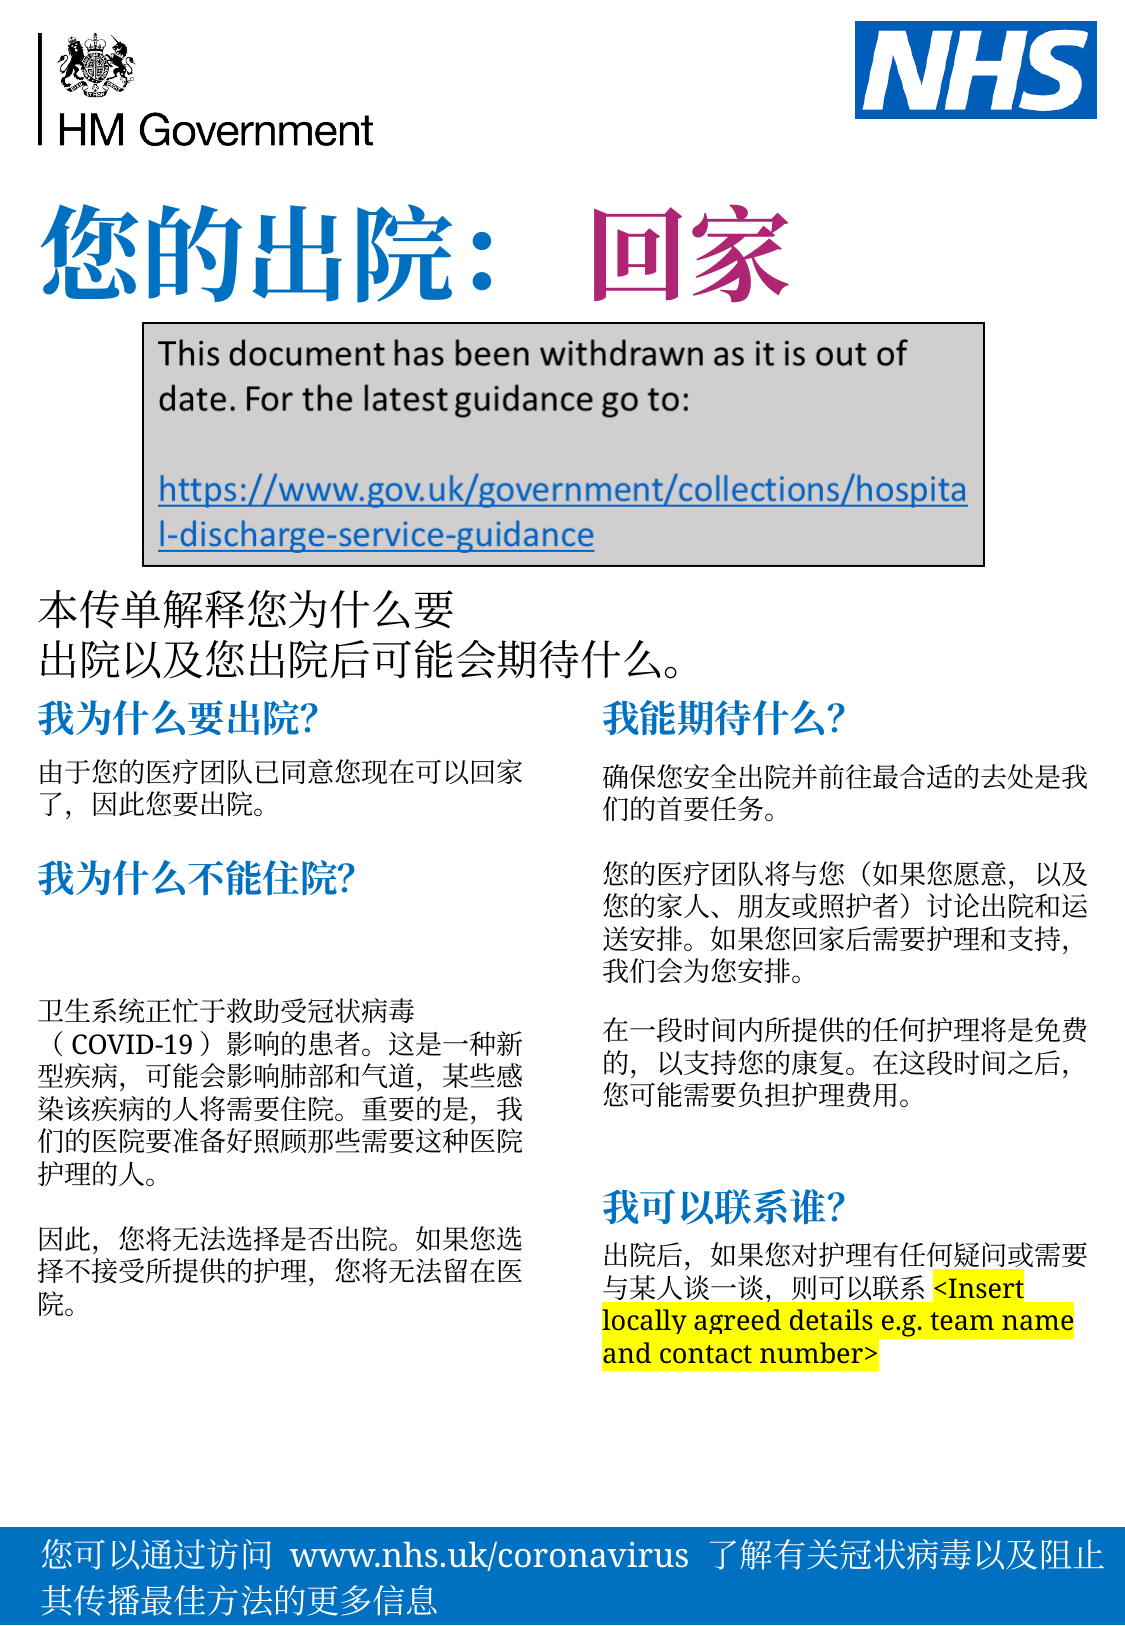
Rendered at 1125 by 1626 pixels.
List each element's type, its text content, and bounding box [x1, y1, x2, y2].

text_box 我能期待什么？ 确保您安全出院并前往最合适的去处是我们的首要任务。 您的医疗团队将与您（如果您愿意，以及您的家人、朋友或照护者）讨论出院和运送安排。如果您回家后需要护理和支持，我们会为您安排。 在一段时间内所提供的任何护理将是免费的，以支持您的康复。在这段时间之后，您可能需要负担护理费用。 [587, 687, 1125, 1363]
text_box 本传单解释您为什么要 出院以及您出院后可能会期待什么。 [22, 576, 1125, 693]
picture [134, 317, 991, 580]
text_box 卫生系统正忙于救助受冠状病毒（COVID-19）影响的患者。这是一种新型疾病，可能会影响肺部和气道，某些感染该疾病的人将需要住院。重要的是，我们的医院要准备好照顾那些需要这种医院护理的人。 因此，您将无法选择是否出院。如果您选择不接受所提供的护理，您将无法留在医院。 [23, 987, 556, 1327]
text_box 我为什么要出院？ 由于您的医疗团队已同意您现在可以回家了，因此您要出院。 我为什么不能住院？ [22, 687, 563, 1130]
text_box 您的出院： 回家 [22, 182, 863, 576]
text_box 我可以联系谁？ 出院后，如果您对护理有任何疑问或需要与某人谈一谈，则可以联系<Insert locally agreed details e.g. team name and contact number> [587, 1176, 1111, 1376]
